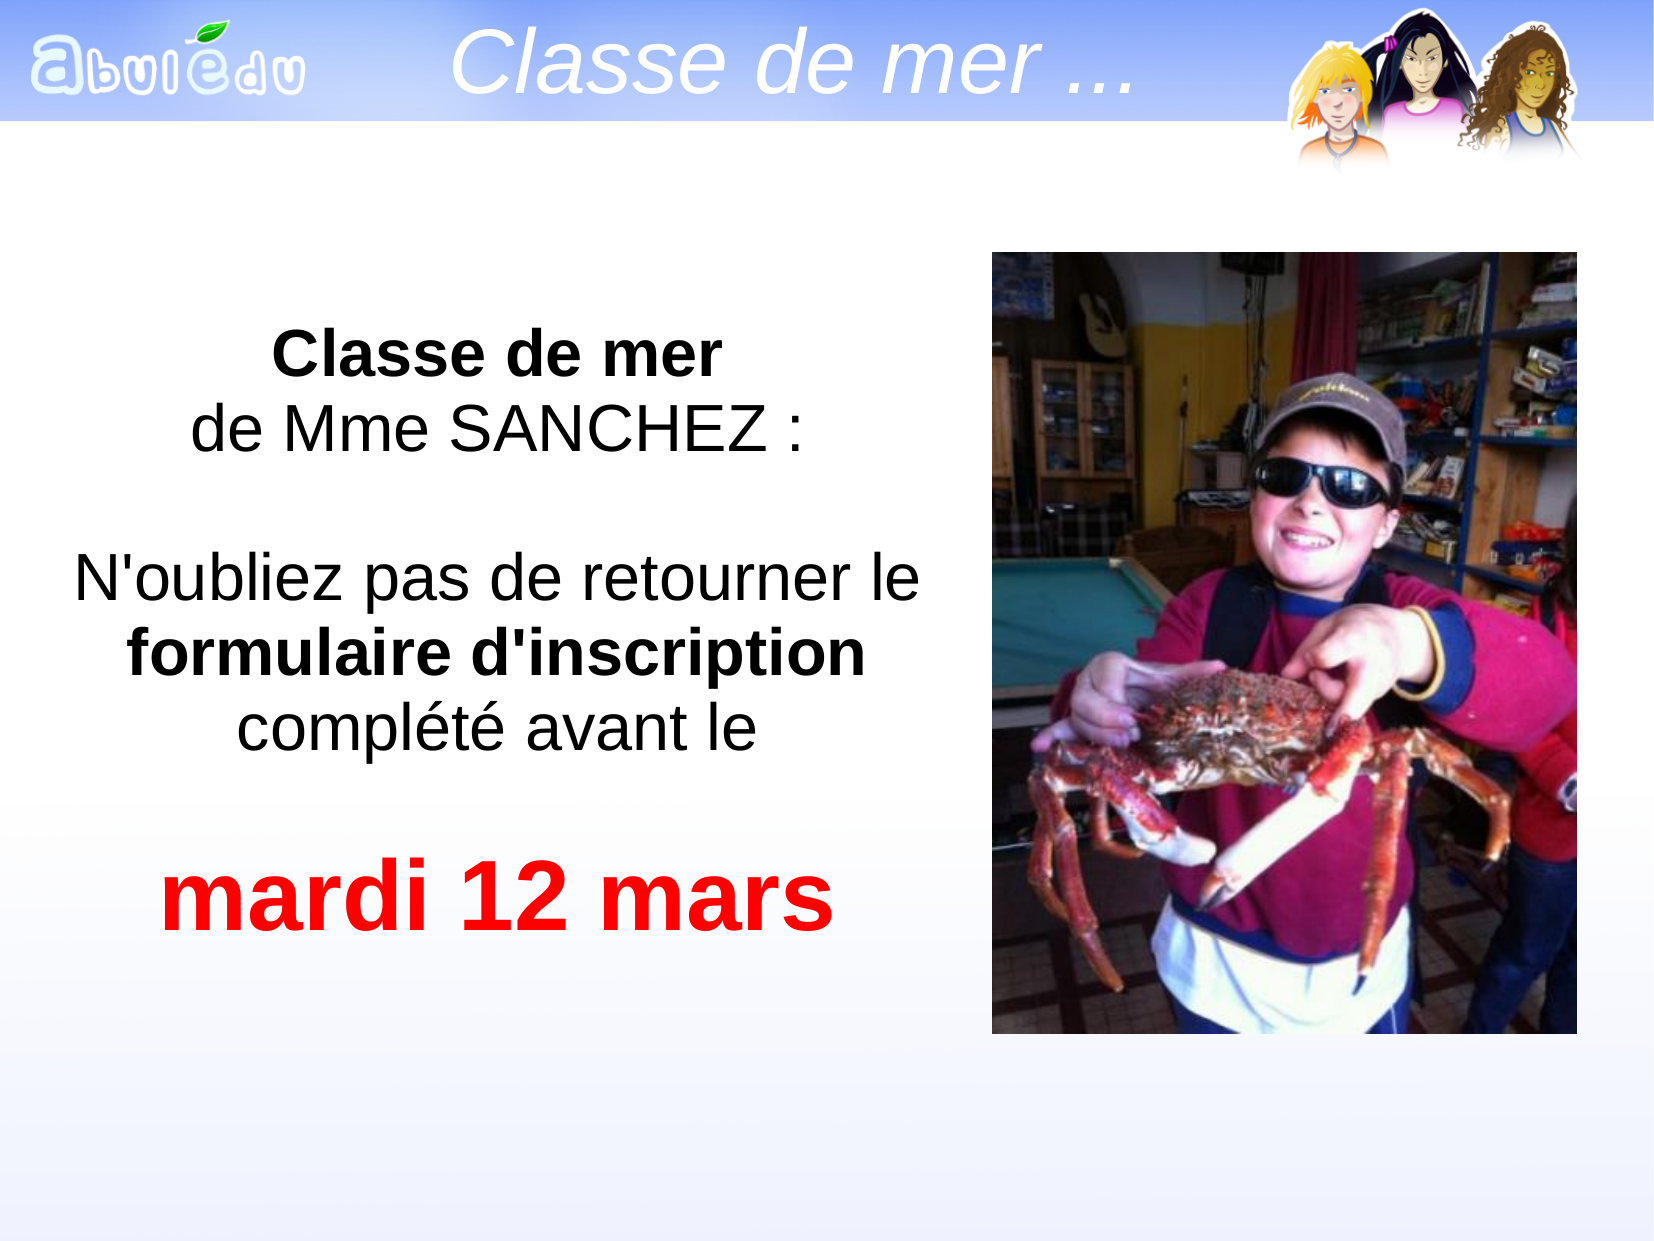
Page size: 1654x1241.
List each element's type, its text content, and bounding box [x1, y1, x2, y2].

picture [0, 0, 1654, 1241]
title Classe de mer ... [306, 0, 1286, 123]
subtitle Classe de mer de Mme SANCHEZ : N'oubliez pas de retourner le formulaire d'inscription complété avant le mardi 12 mars [69, 224, 926, 1043]
